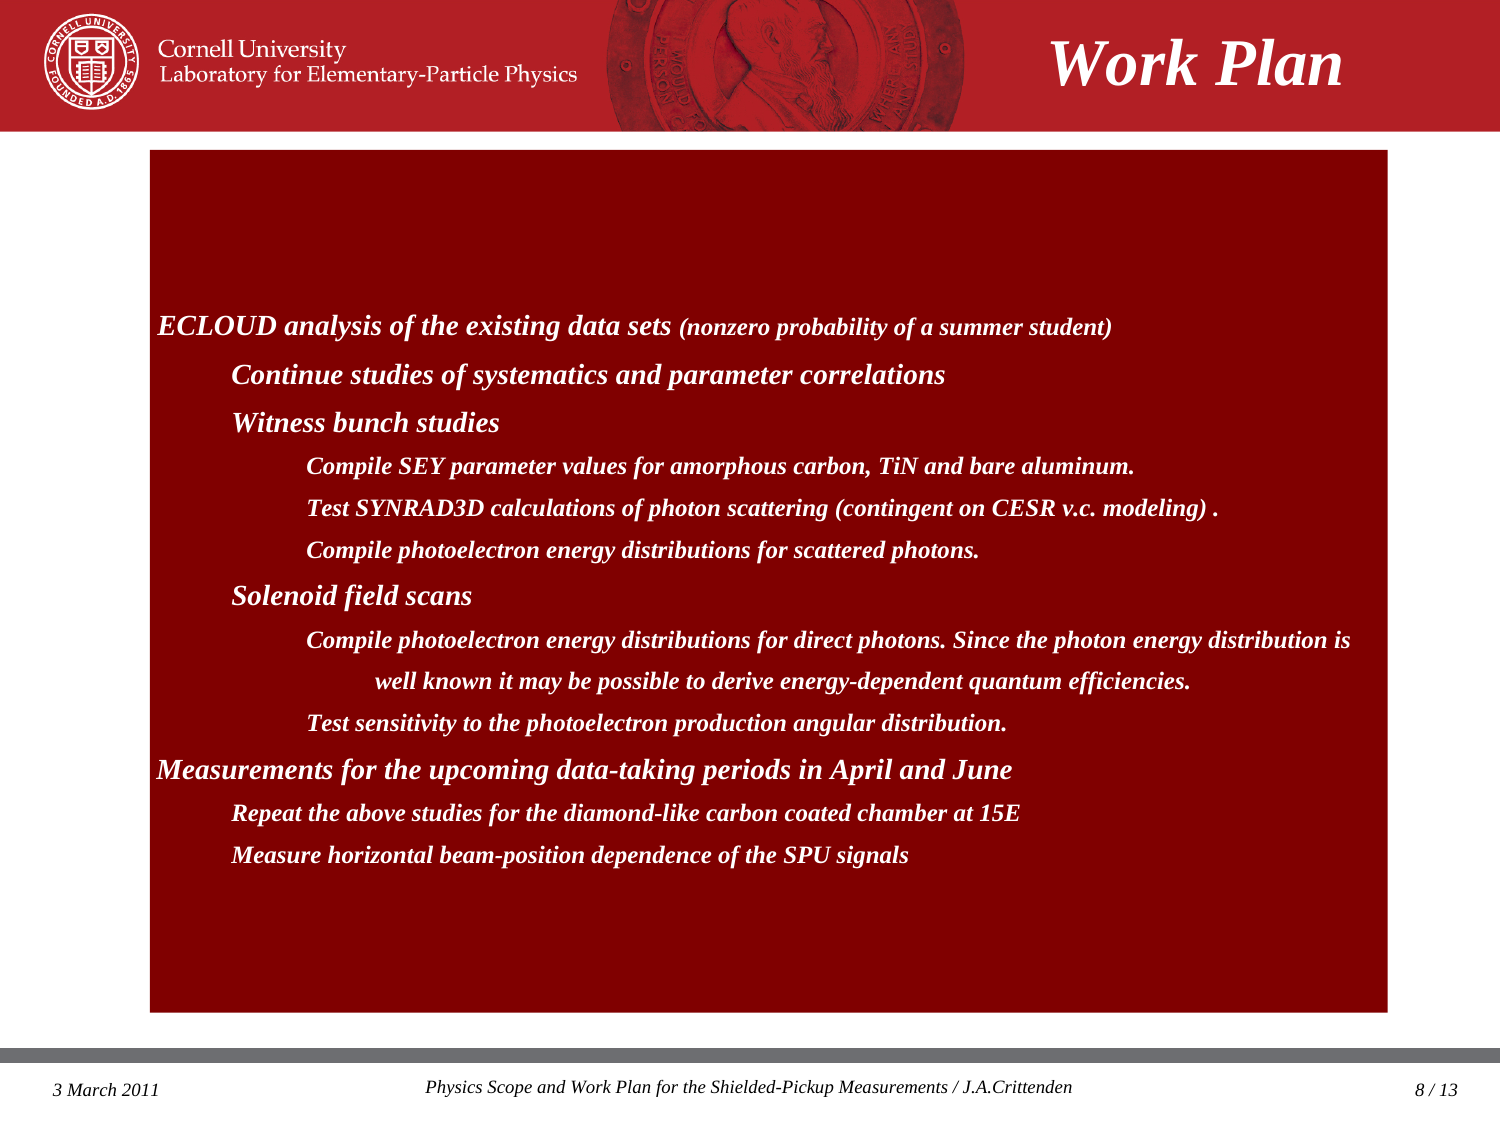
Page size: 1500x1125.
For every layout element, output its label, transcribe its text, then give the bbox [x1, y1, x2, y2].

title Work Plan [900, 0, 1492, 126]
text_box ECLOUD analysis of the existing data sets (nonzero probability of a summer student) Continue studies of systematics and parameter correlations Witness bunch studies Compile SEY parameter values for amorphous carbon, TiN and bare aluminum. Test SYNRAD3D calculations of photon scattering (contingent on CESR v.c. modeling) . Compile photoelectron energy distributions for scattered photons. Solenoid field scans Compile photoelectron energy distributions for direct photons. Since the photon energy distribution is well known it may be possible to derive energy-dependent quantum efficiencies. Test sensitivity to the photoelectron production angular distribution. Measurements for the upcoming data-taking periods in April and June Repeat the above studies for the diamond-like carbon coated chamber at 15E Measure horizontal beam-position dependence of the SPU signals [149, 149, 1388, 1013]
picture [0, 0, 1500, 132]
